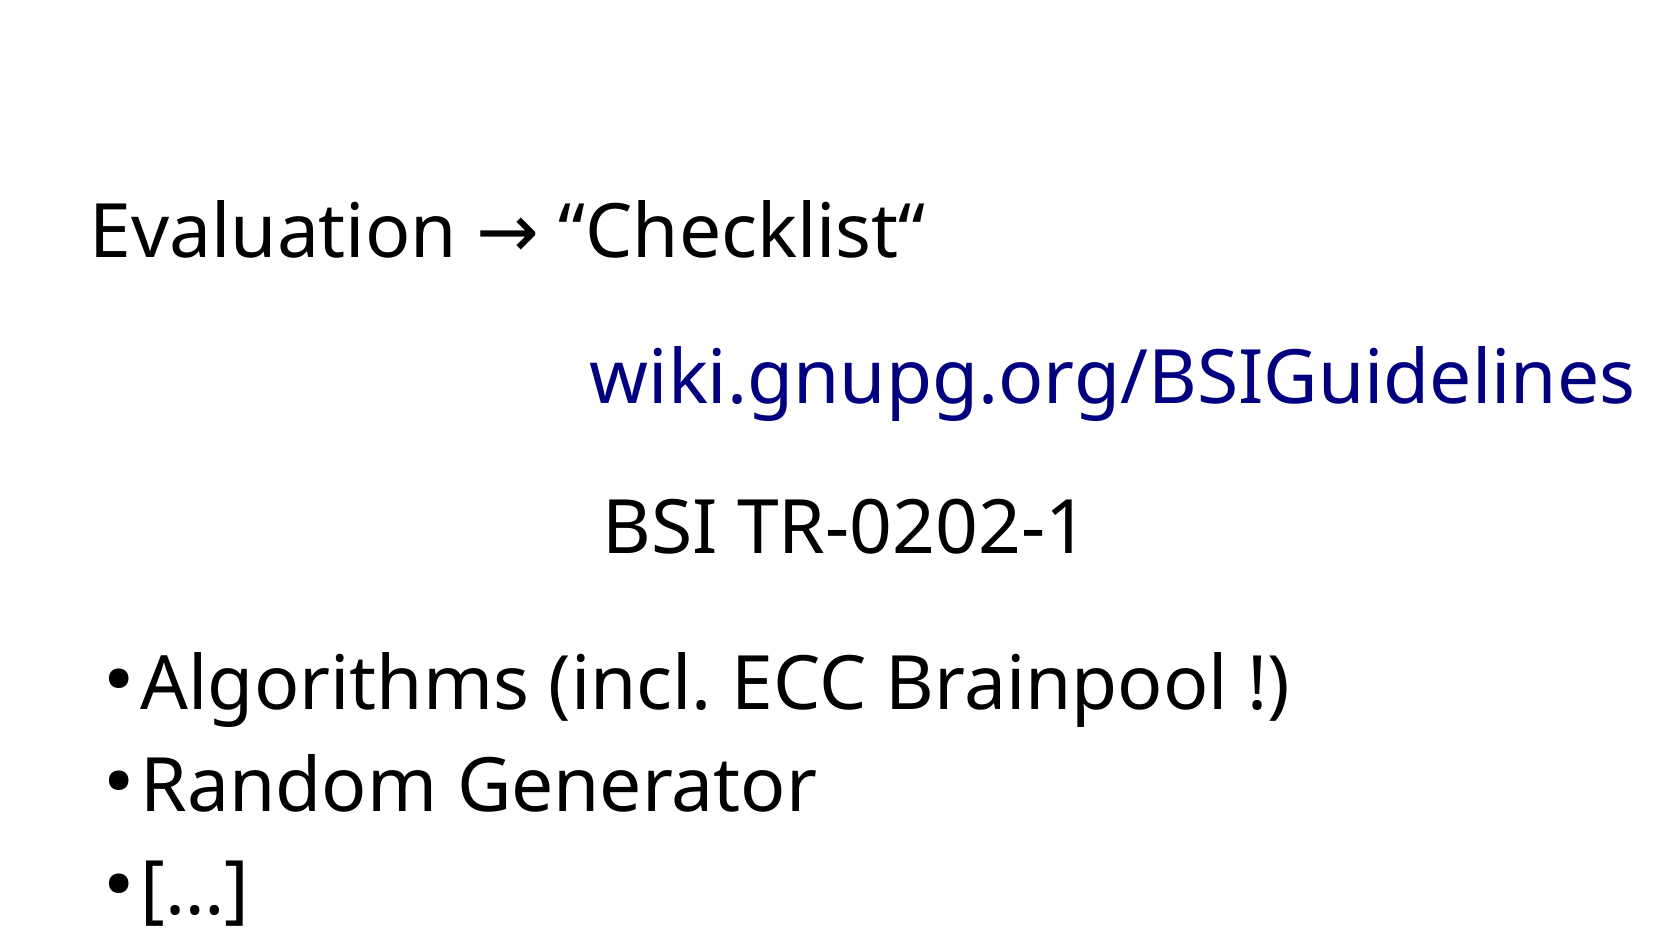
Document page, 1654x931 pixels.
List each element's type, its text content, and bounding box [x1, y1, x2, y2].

text_box BSI TR-0202-1 [587, 465, 1097, 569]
text_box wiki.gnupg.org/BSIGuidelines [574, 315, 1598, 419]
text_box Evaluation → “Checklist“ [74, 170, 916, 273]
text_box Algorithms (incl. ECC Brainpool !) Random Generator […] [90, 621, 1269, 931]
